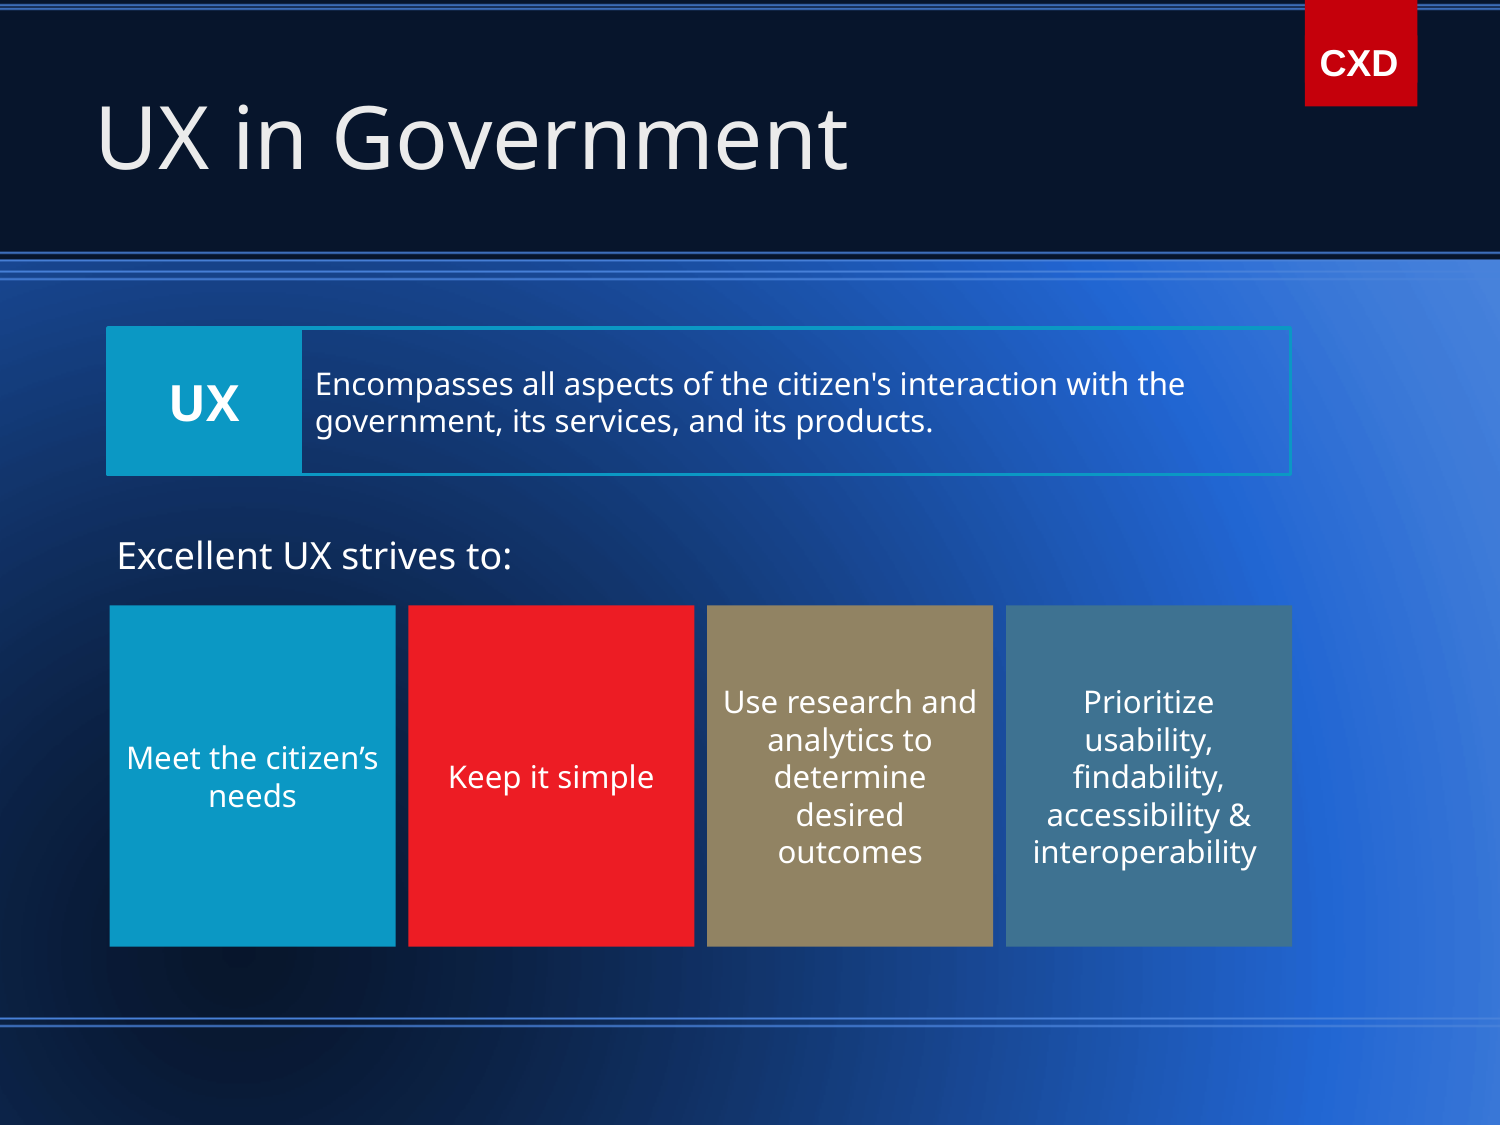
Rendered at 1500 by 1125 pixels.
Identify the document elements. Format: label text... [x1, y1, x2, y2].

picture [0, 0, 1500, 1125]
title UX in Government [79, 74, 1237, 304]
text_box Encompasses all aspects of the citizen's interaction with the government, its services, and its products. [301, 328, 1291, 475]
text_box Prioritize usability, findability, accessibility & interoperability [1006, 605, 1293, 947]
text_box Excellent UX strives to: [101, 517, 1285, 591]
text_box Meet the citizen’s needs [109, 605, 396, 947]
text_box UX [107, 328, 301, 475]
text_box Use research and analytics to determine desired outcomes [707, 605, 994, 947]
text_box Keep it simple [408, 605, 695, 947]
